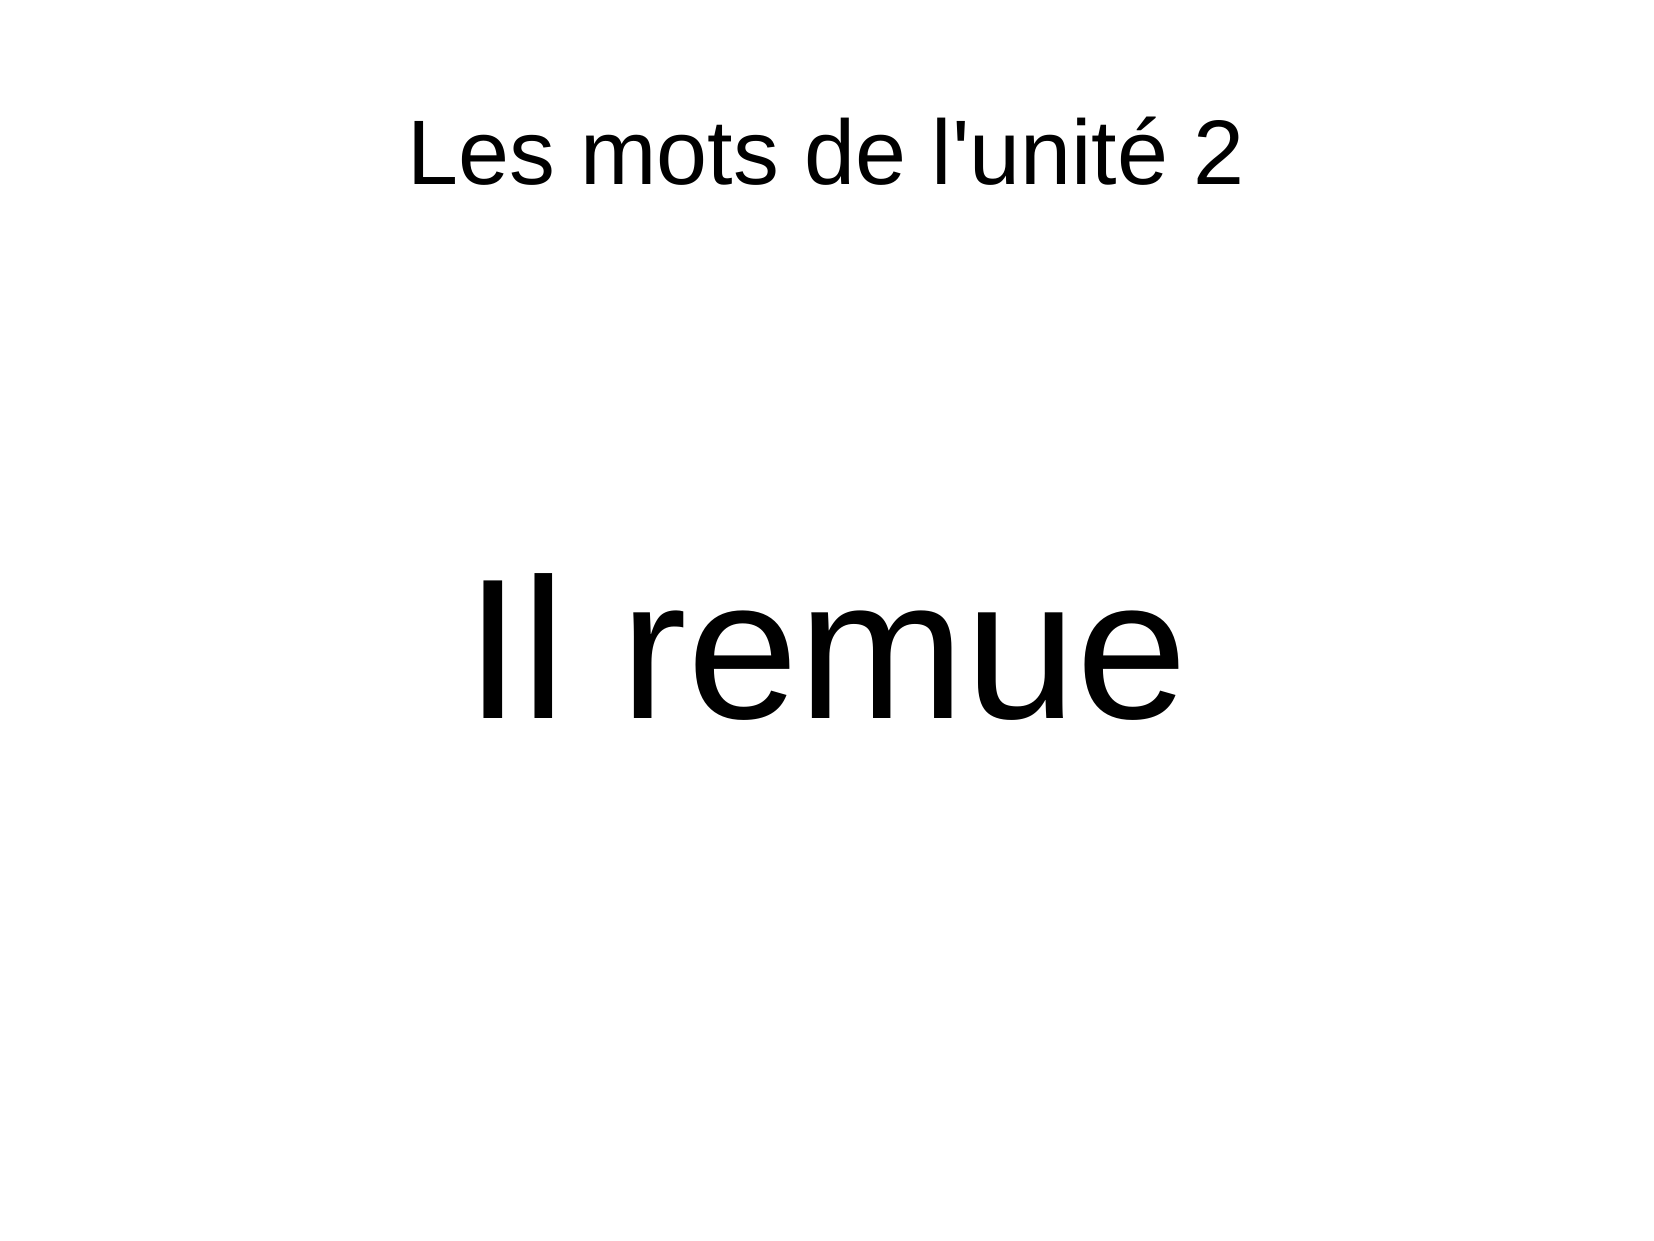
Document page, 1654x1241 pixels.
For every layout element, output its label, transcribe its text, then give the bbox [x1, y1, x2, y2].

subtitle Il remue [82, 290, 1571, 1010]
title Les mots de l'unité 2 [82, 49, 1571, 257]
